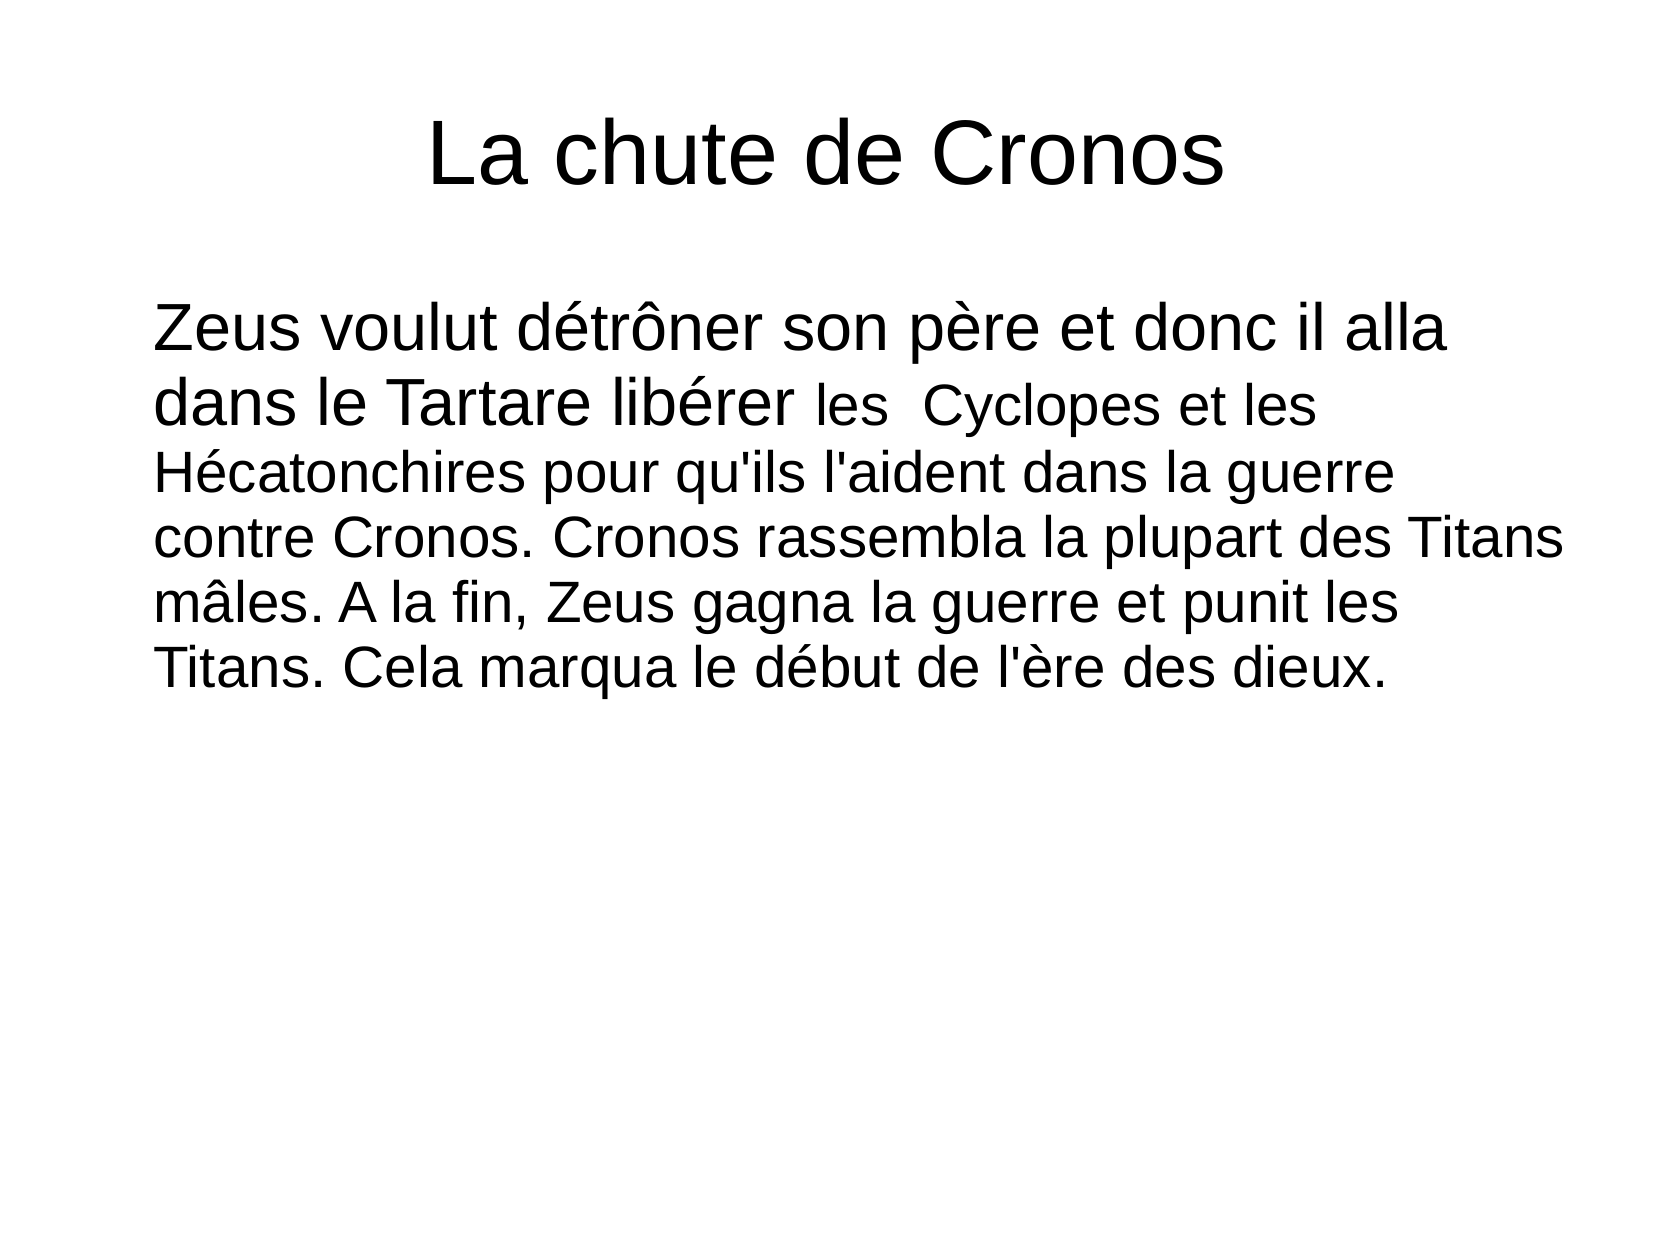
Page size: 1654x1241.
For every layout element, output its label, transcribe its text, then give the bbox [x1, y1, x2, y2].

title La chute de Cronos [82, 49, 1571, 257]
list Zeus voulut détrôner son père et donc il alla dans le Tartare libérer les Cyclopes et les Hécatonchires pour qu'ils l'aident dans la guerre contre Cronos. Cronos rassembla la plupart des Titans mâles. A la fin, Zeus gagna la guerre et punit les Titans. Cela marqua le début de l'ère des dieux. [82, 290, 1571, 1010]
